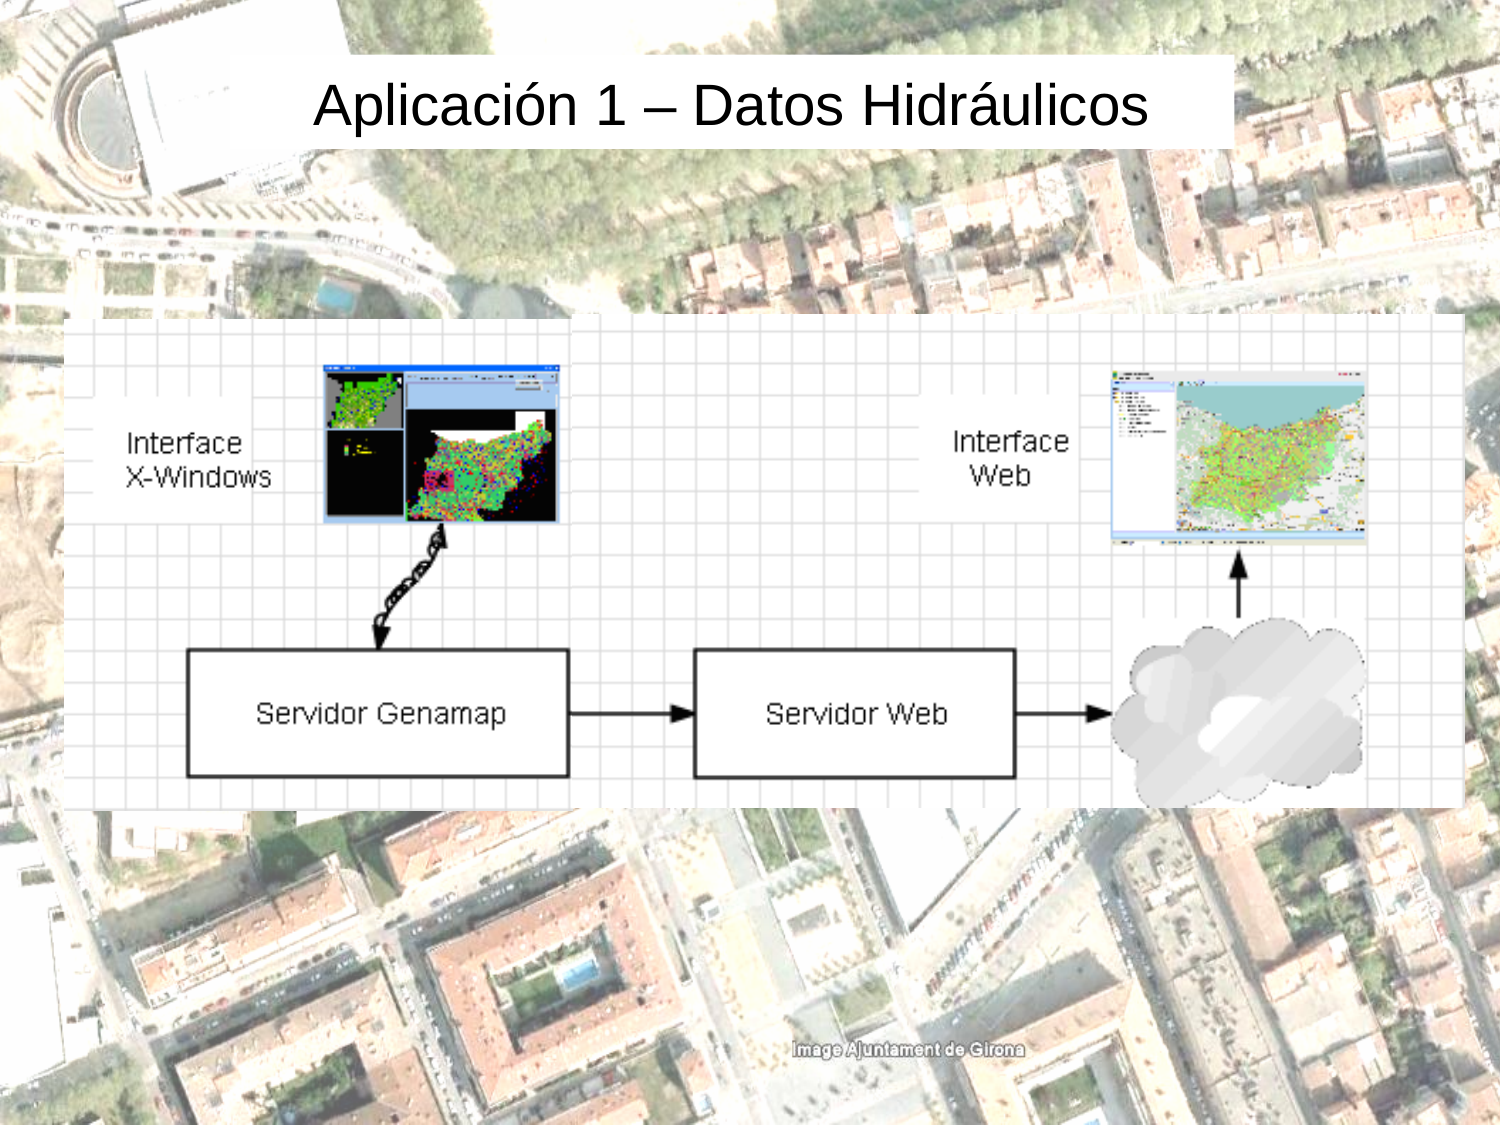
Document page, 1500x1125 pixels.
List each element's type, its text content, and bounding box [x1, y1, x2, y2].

title Aplicación 1 – Datos Hidráulicos [230, 54, 1235, 149]
picture [0, 0, 1500, 1125]
